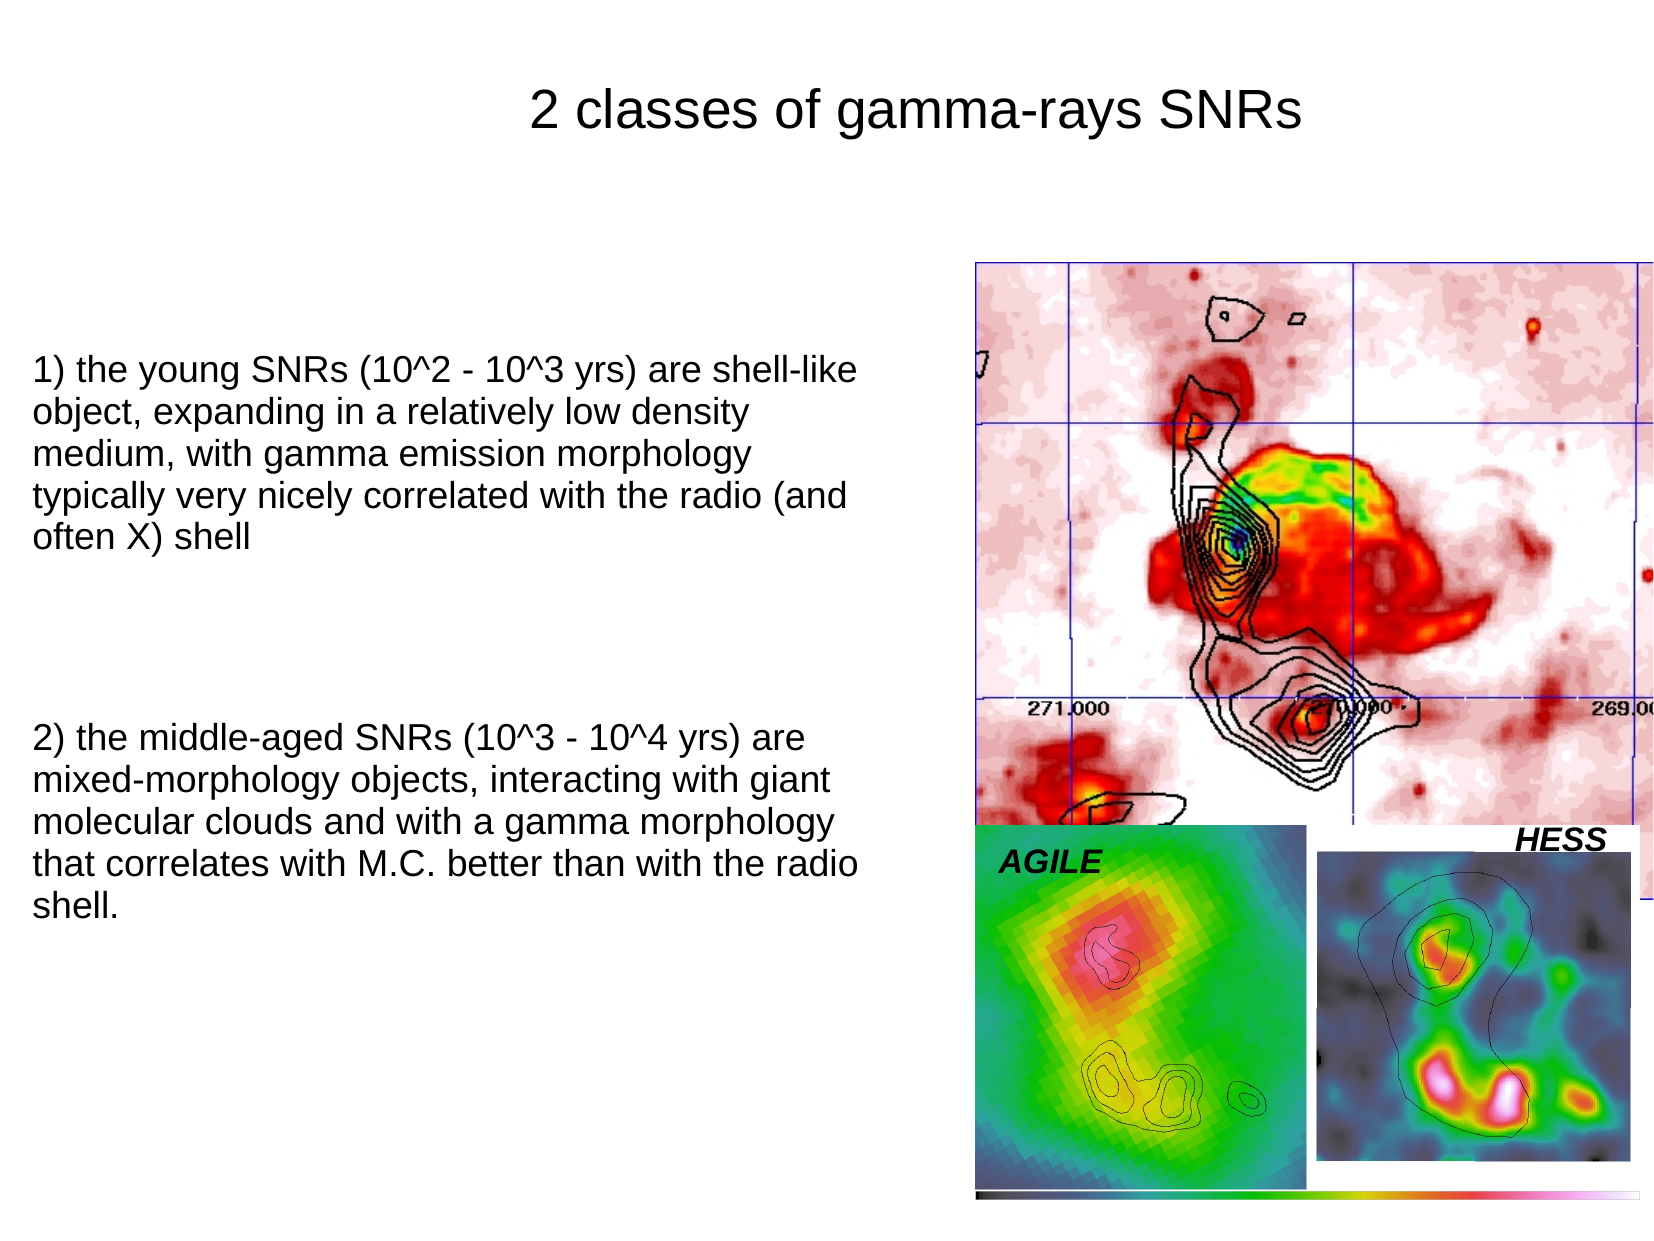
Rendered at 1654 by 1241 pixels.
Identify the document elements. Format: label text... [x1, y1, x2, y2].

text_box 2 classes of gamma-rays SNRs [514, 71, 1319, 149]
text_box AGILE [983, 835, 1145, 899]
text_box HESS [1500, 813, 1636, 922]
text_box 1) the young SNRs (10^2 - 10^3 yrs) are shell-like object, expanding in a relatively low density medium, with gamma emission morphology typically very nicely correlated with the radio (and often X) shell 2) the middle-aged SNRs (10^3 - 10^4 yrs) are mixed-morphology objects, interacting with giant molecular clouds and with a gamma morphology that correlates with M.C. better than with the radio shell. [17, 73, 901, 1001]
picture [975, 262, 1654, 1201]
